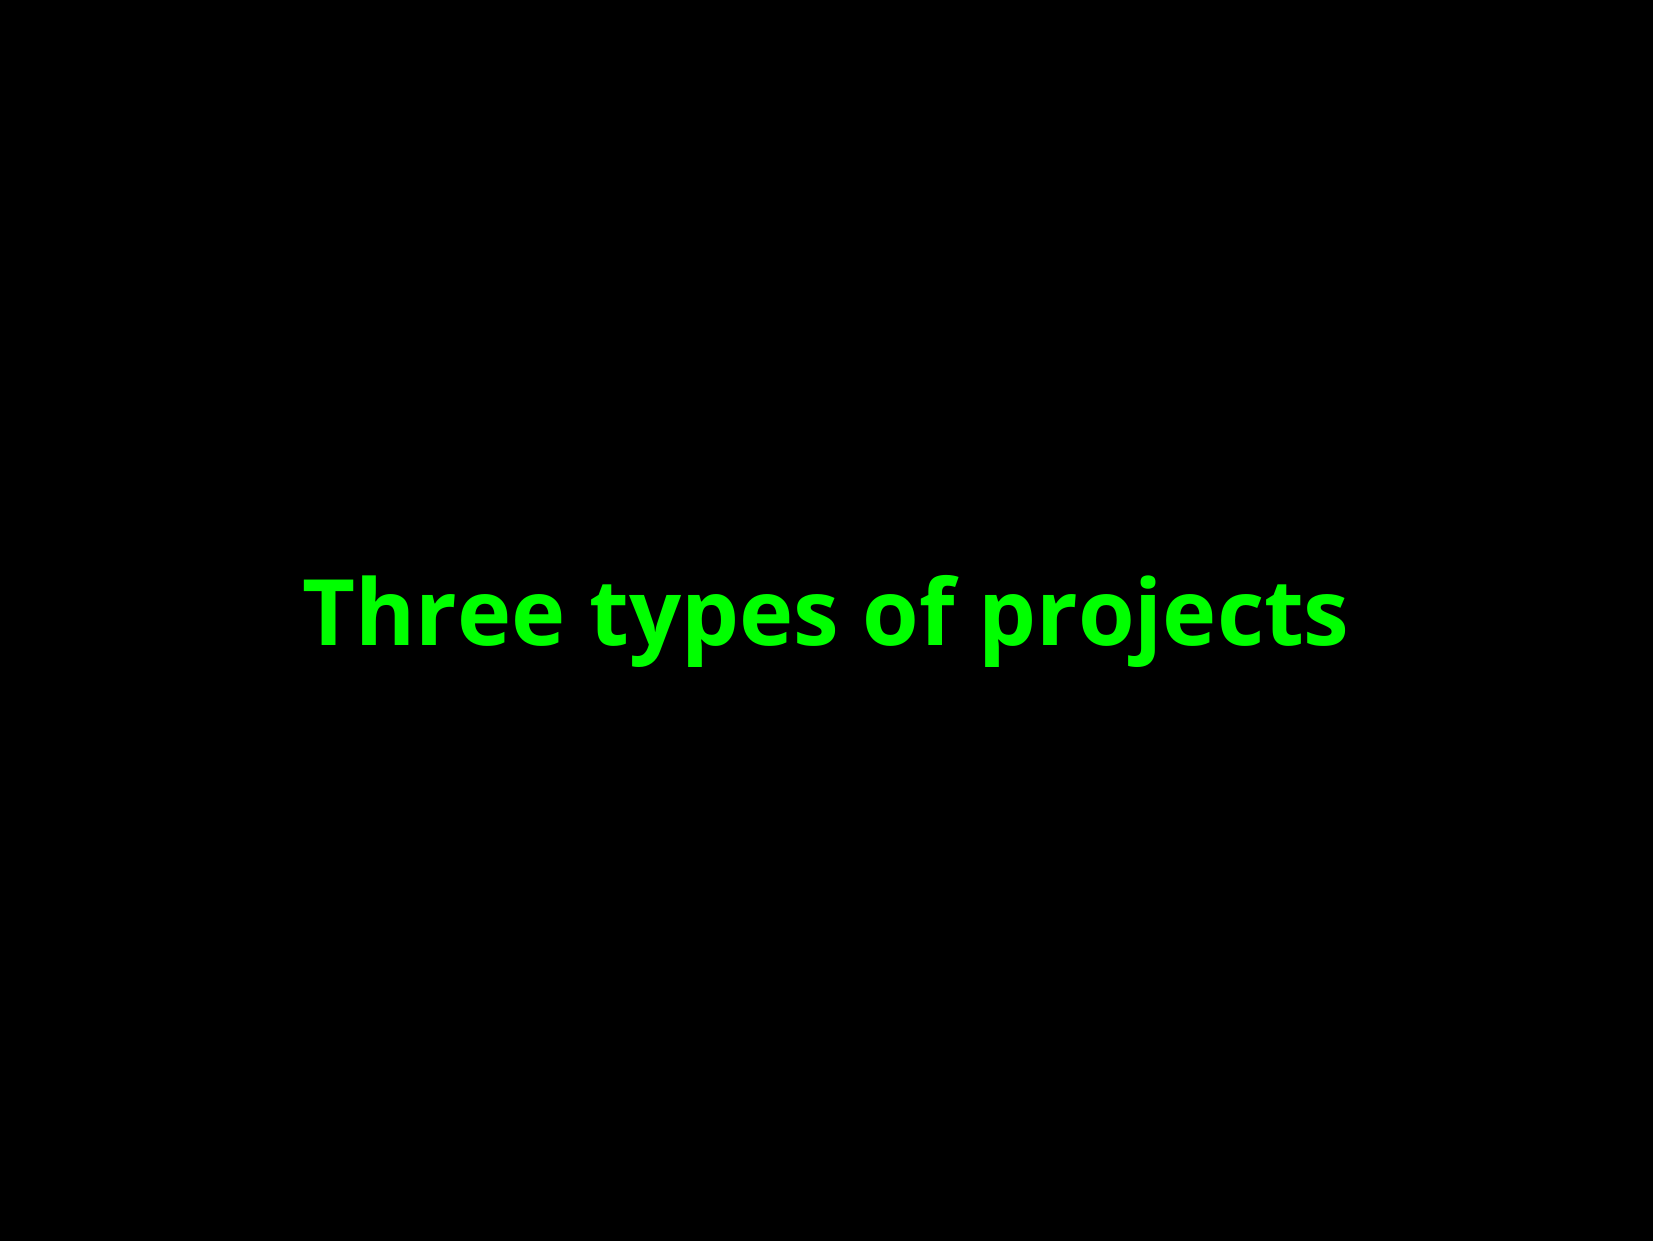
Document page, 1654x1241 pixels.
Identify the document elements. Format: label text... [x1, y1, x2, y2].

title Three types of projects [82, 136, 1571, 1084]
